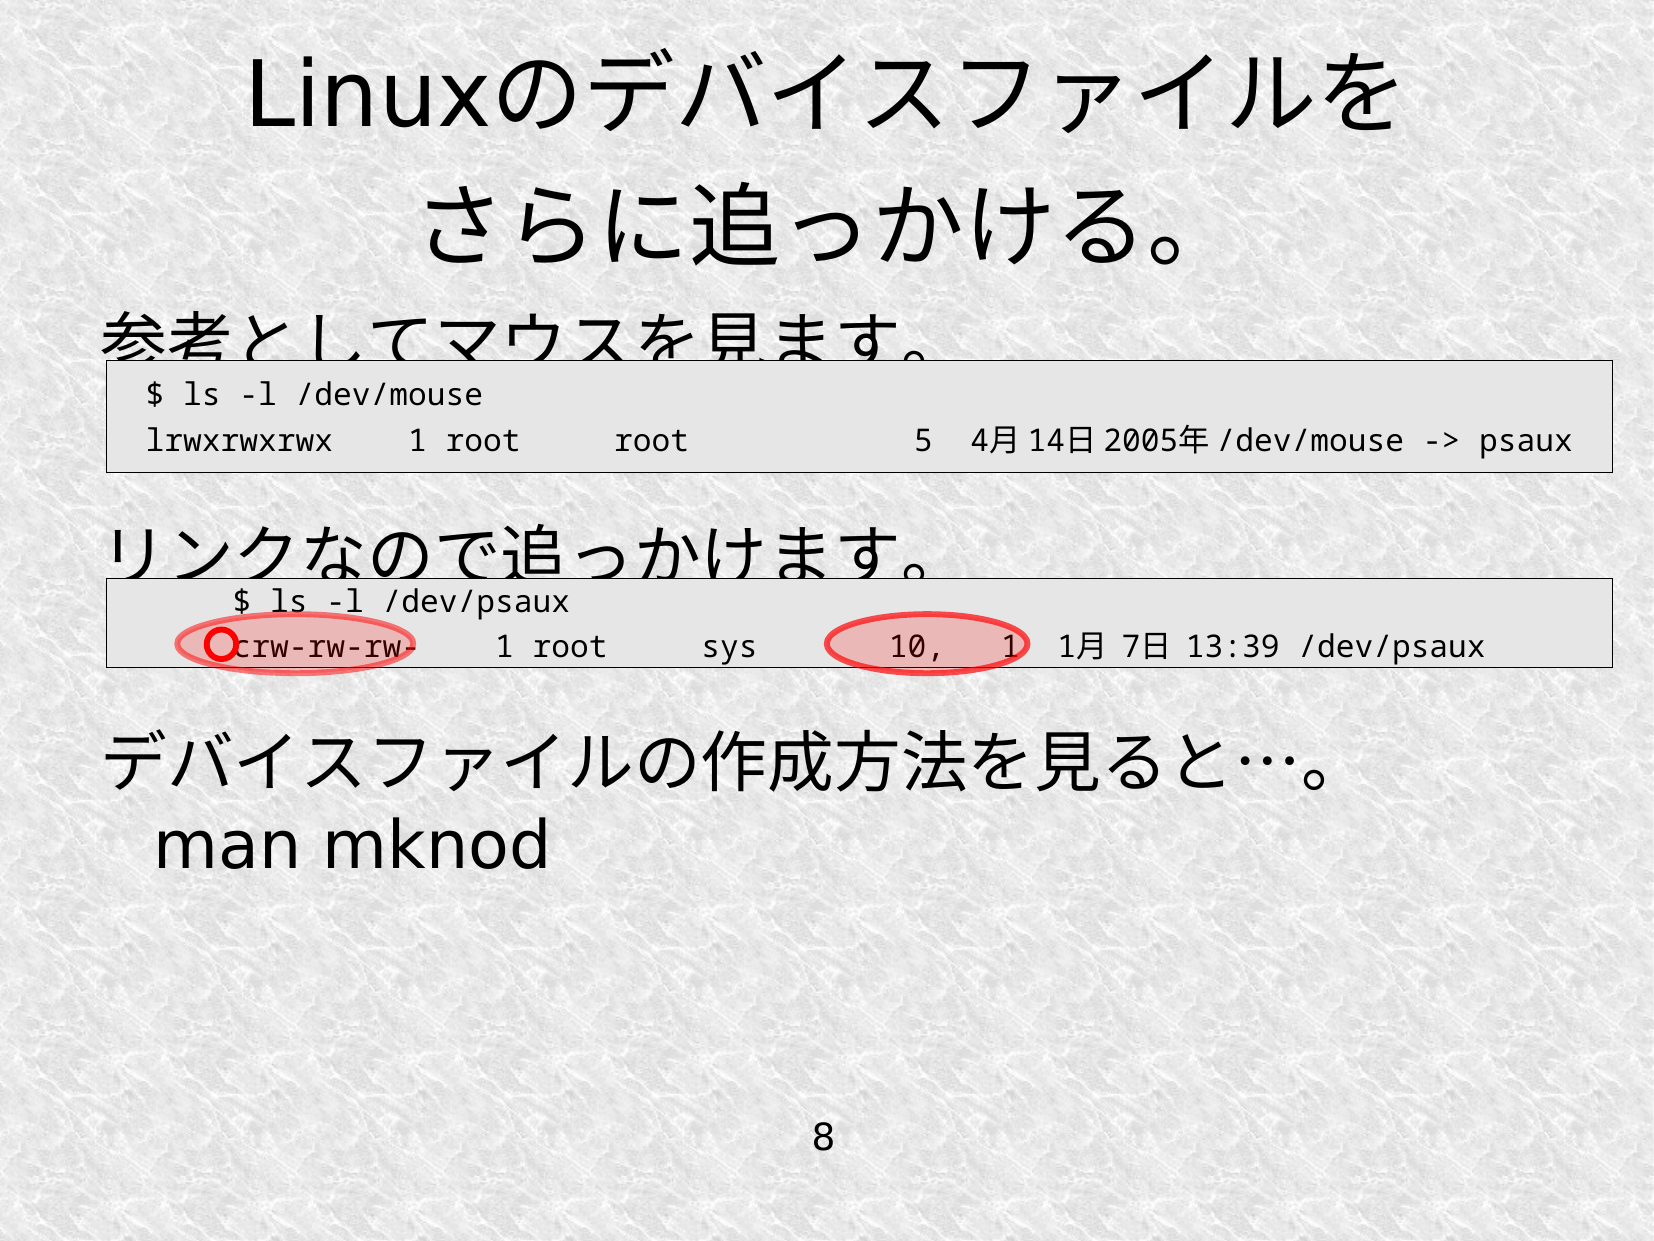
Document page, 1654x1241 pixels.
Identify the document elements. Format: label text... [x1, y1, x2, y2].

text_box $ ls -l /dev/psaux crw-rw-rw- 1 root sys 10, 1 1月 7日 13:39 /dev/psaux [106, 578, 1613, 668]
picture [0, 0, 1654, 1241]
text_box [177, 614, 414, 674]
text_box $ ls -l /dev/mouse lrwxrwxrwx 1 root root 5 4月 14日 2005年 /dev/mouse -> psaux [106, 360, 1613, 473]
list リンクなので追っかけます。 [82, 502, 1571, 591]
title Linuxのデバイスファイルを さらに追っかける。 [82, 49, 1571, 257]
list 参考としてマウスを見ます。 [82, 290, 1571, 414]
list デバイスファイルの作成方法を見ると…。 man mknod [82, 709, 1571, 855]
text_box <番号> [752, 1108, 895, 1182]
text_box [826, 614, 1028, 674]
